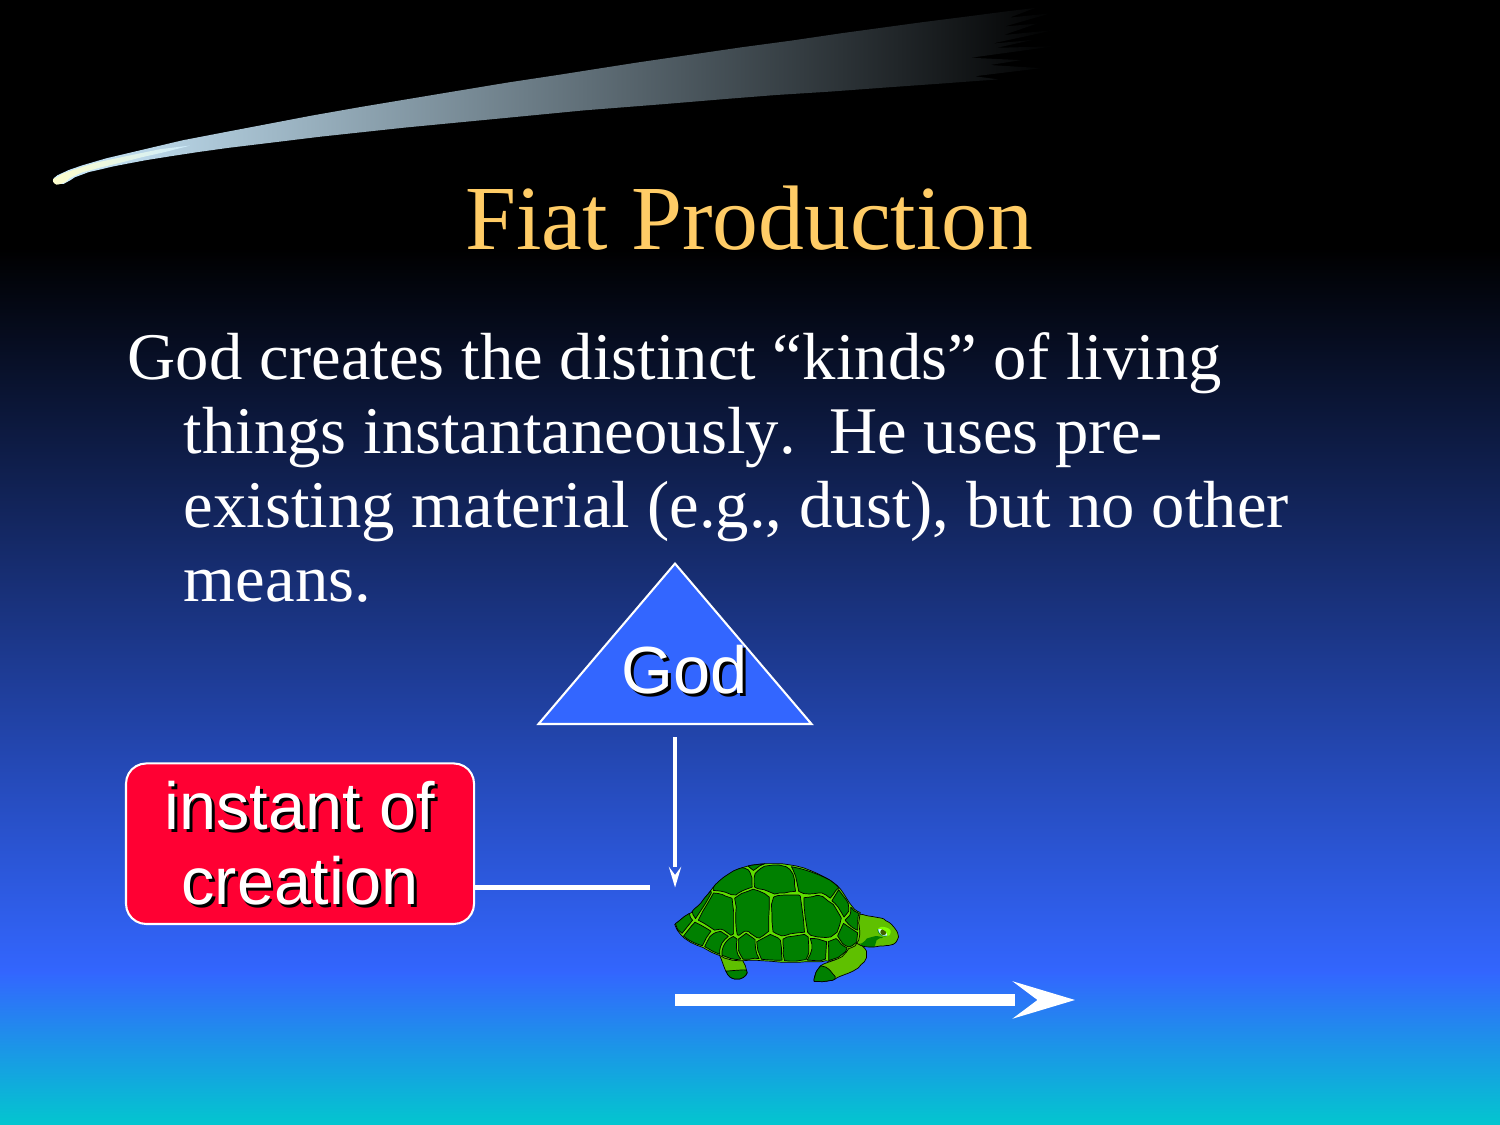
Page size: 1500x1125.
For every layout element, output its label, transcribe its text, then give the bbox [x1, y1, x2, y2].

list God creates the distinct “kinds” of living things instantaneously. He uses pre-existing material (e.g., dust), but no other means. [112, 312, 1388, 663]
text_box God [538, 563, 812, 725]
title Fiat Production [112, 124, 1388, 312]
chart [673, 862, 900, 983]
text_box instant of creation [126, 763, 475, 924]
